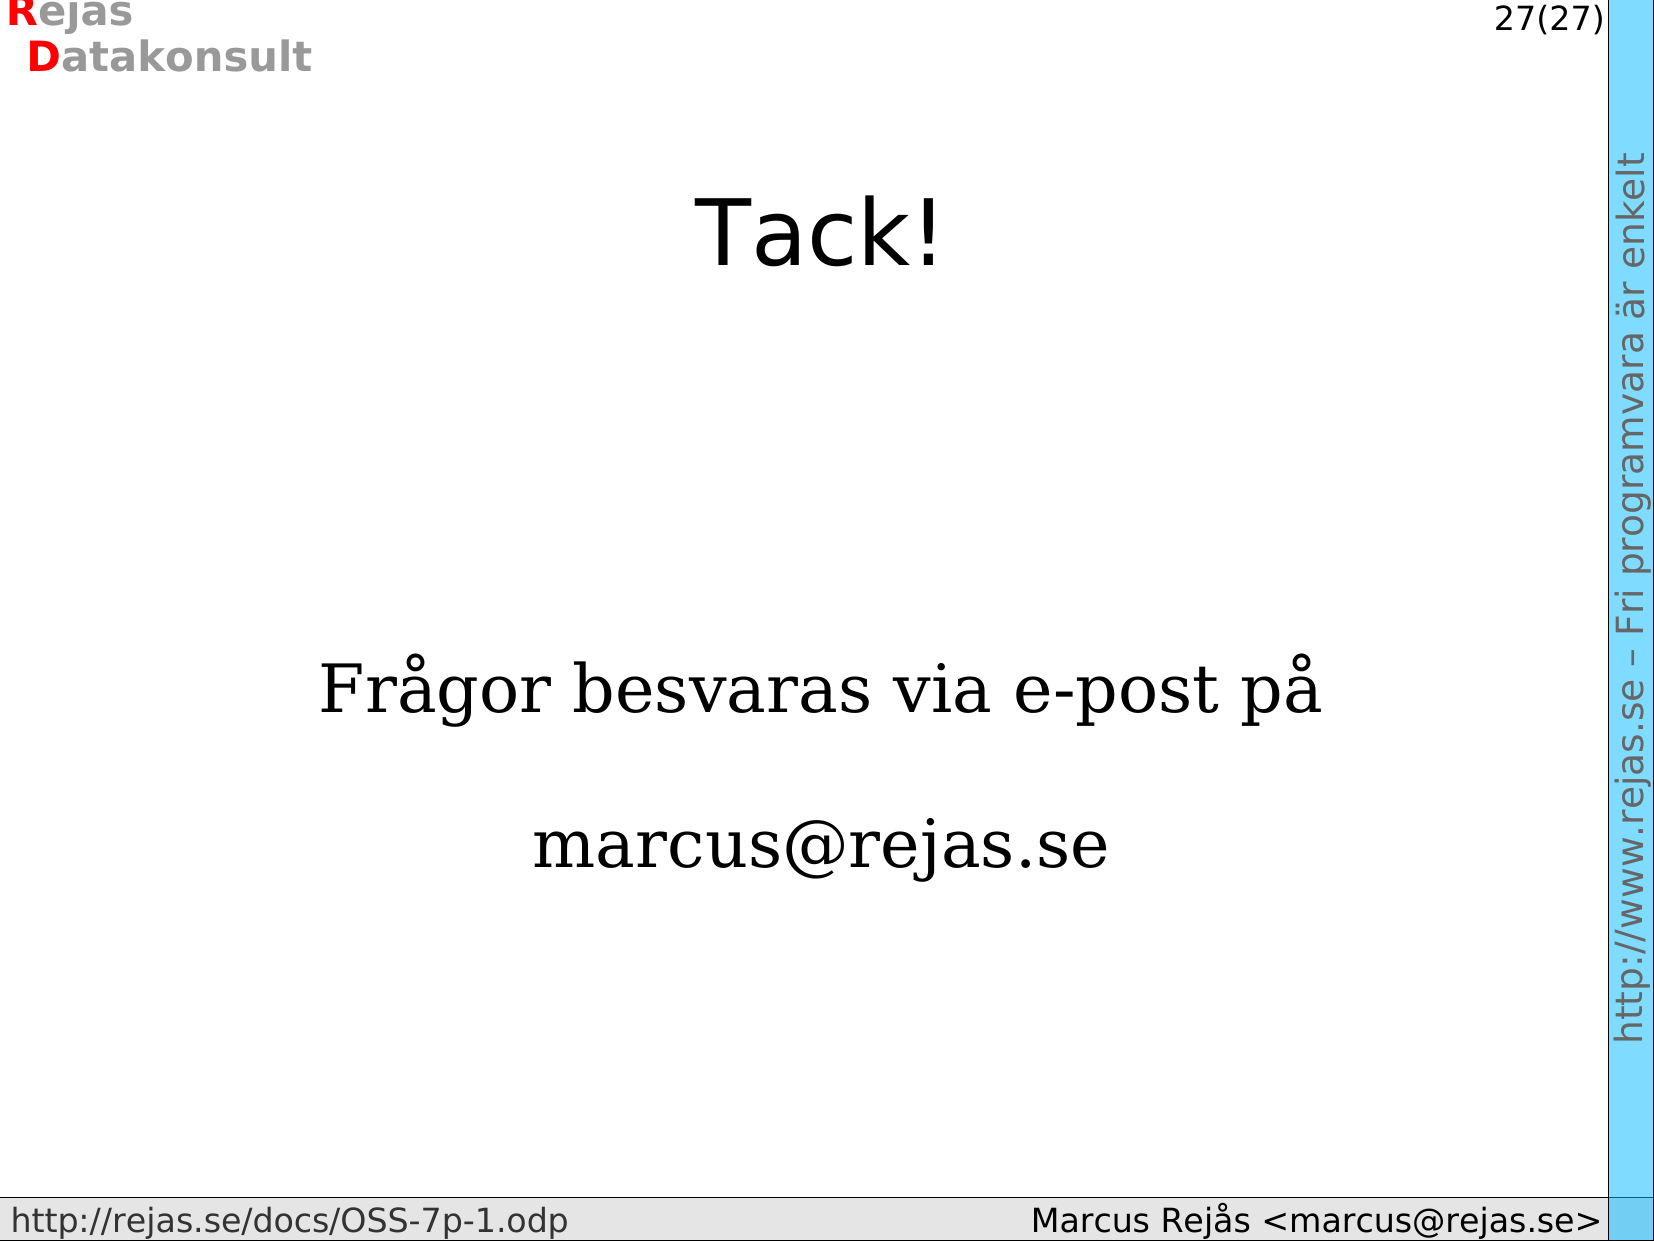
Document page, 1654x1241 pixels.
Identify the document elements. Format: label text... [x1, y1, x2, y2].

subtitle Frågor besvaras via e-post på marcus@rejas.se [115, 368, 1528, 1165]
title Tack! [115, 130, 1528, 338]
